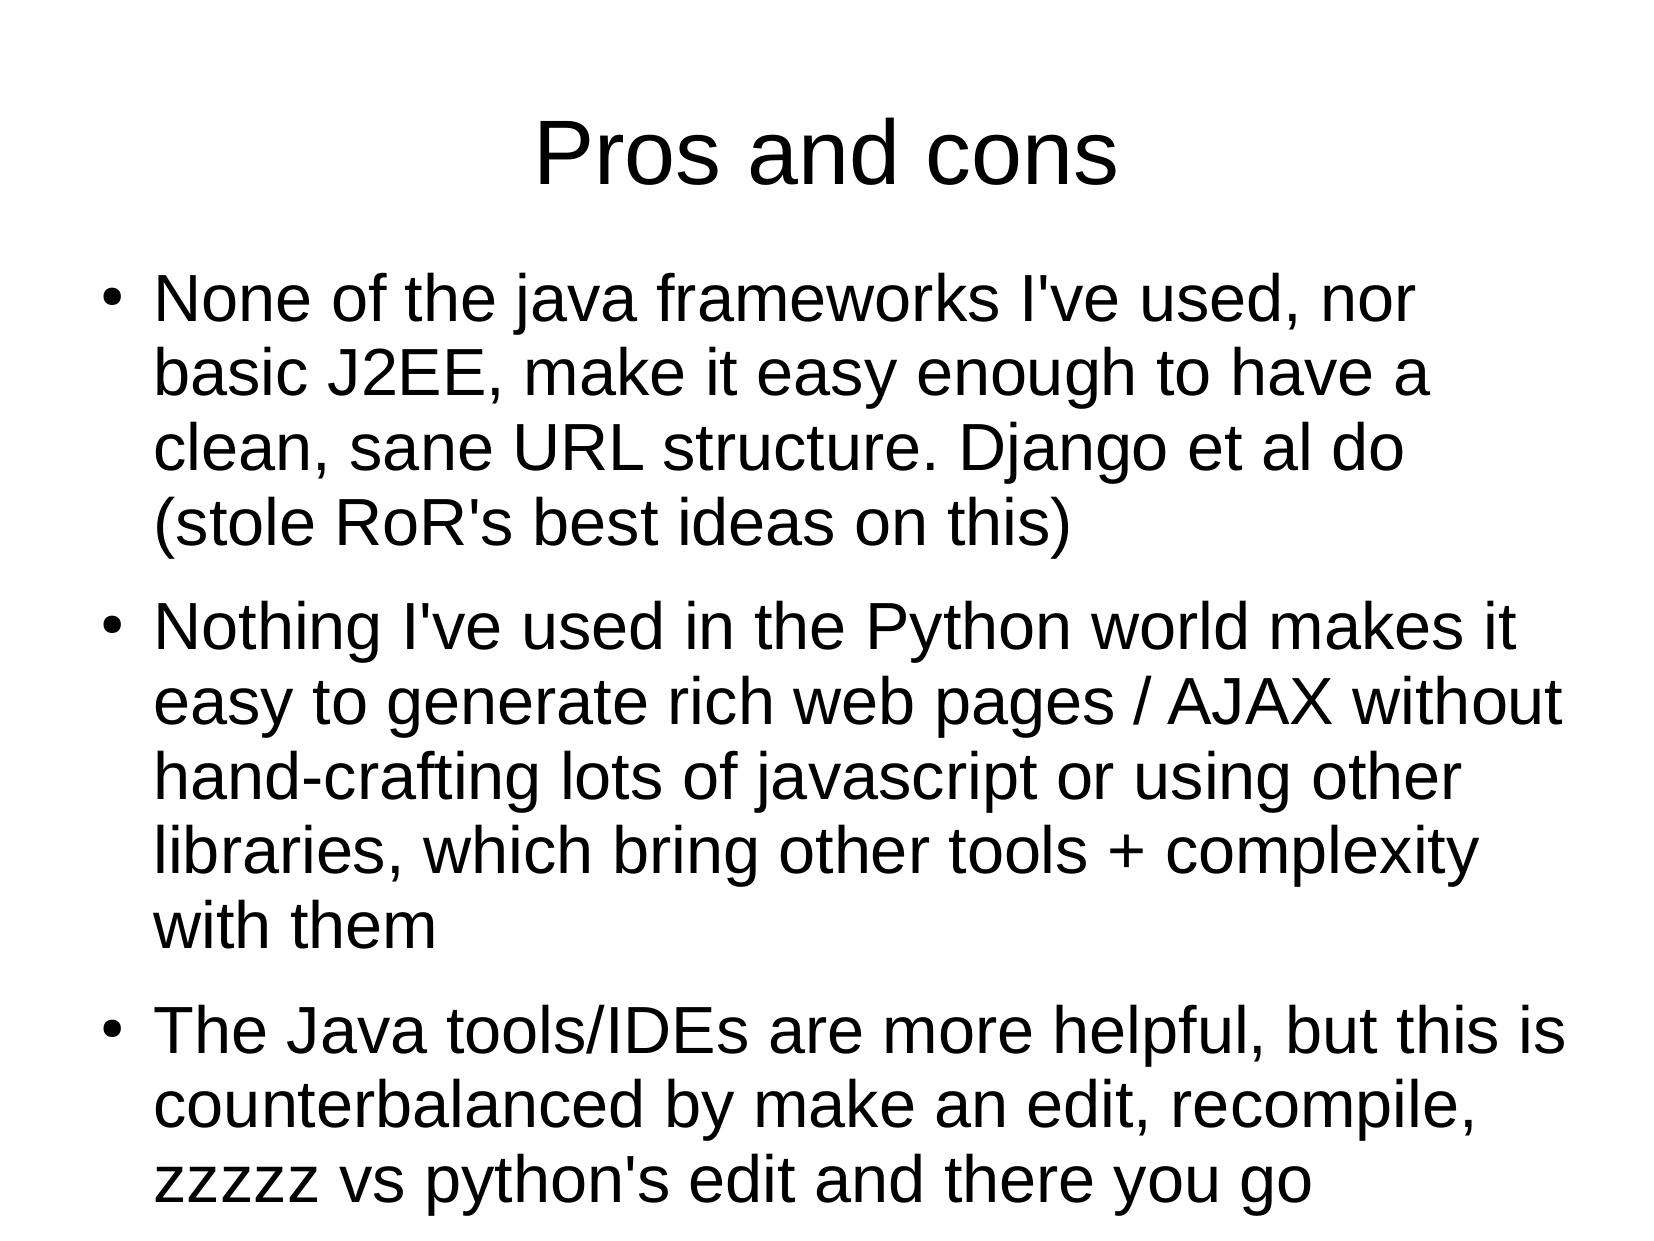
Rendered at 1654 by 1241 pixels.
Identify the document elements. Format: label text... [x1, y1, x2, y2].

title Pros and cons [82, 56, 1571, 250]
list None of the java frameworks I've used, nor basic J2EE, make it easy enough to have a clean, sane URL structure. Django et al do (stole RoR's best ideas on this) Nothing I've used in the Python world makes it easy to generate rich web pages / AJAX without hand-crafting lots of javascript or using other libraries, which bring other tools + complexity with them The Java tools/IDEs are more helpful, but this is counterbalanced by make an edit, recompile, zzzzz vs python's edit and there you go [82, 260, 1571, 1217]
